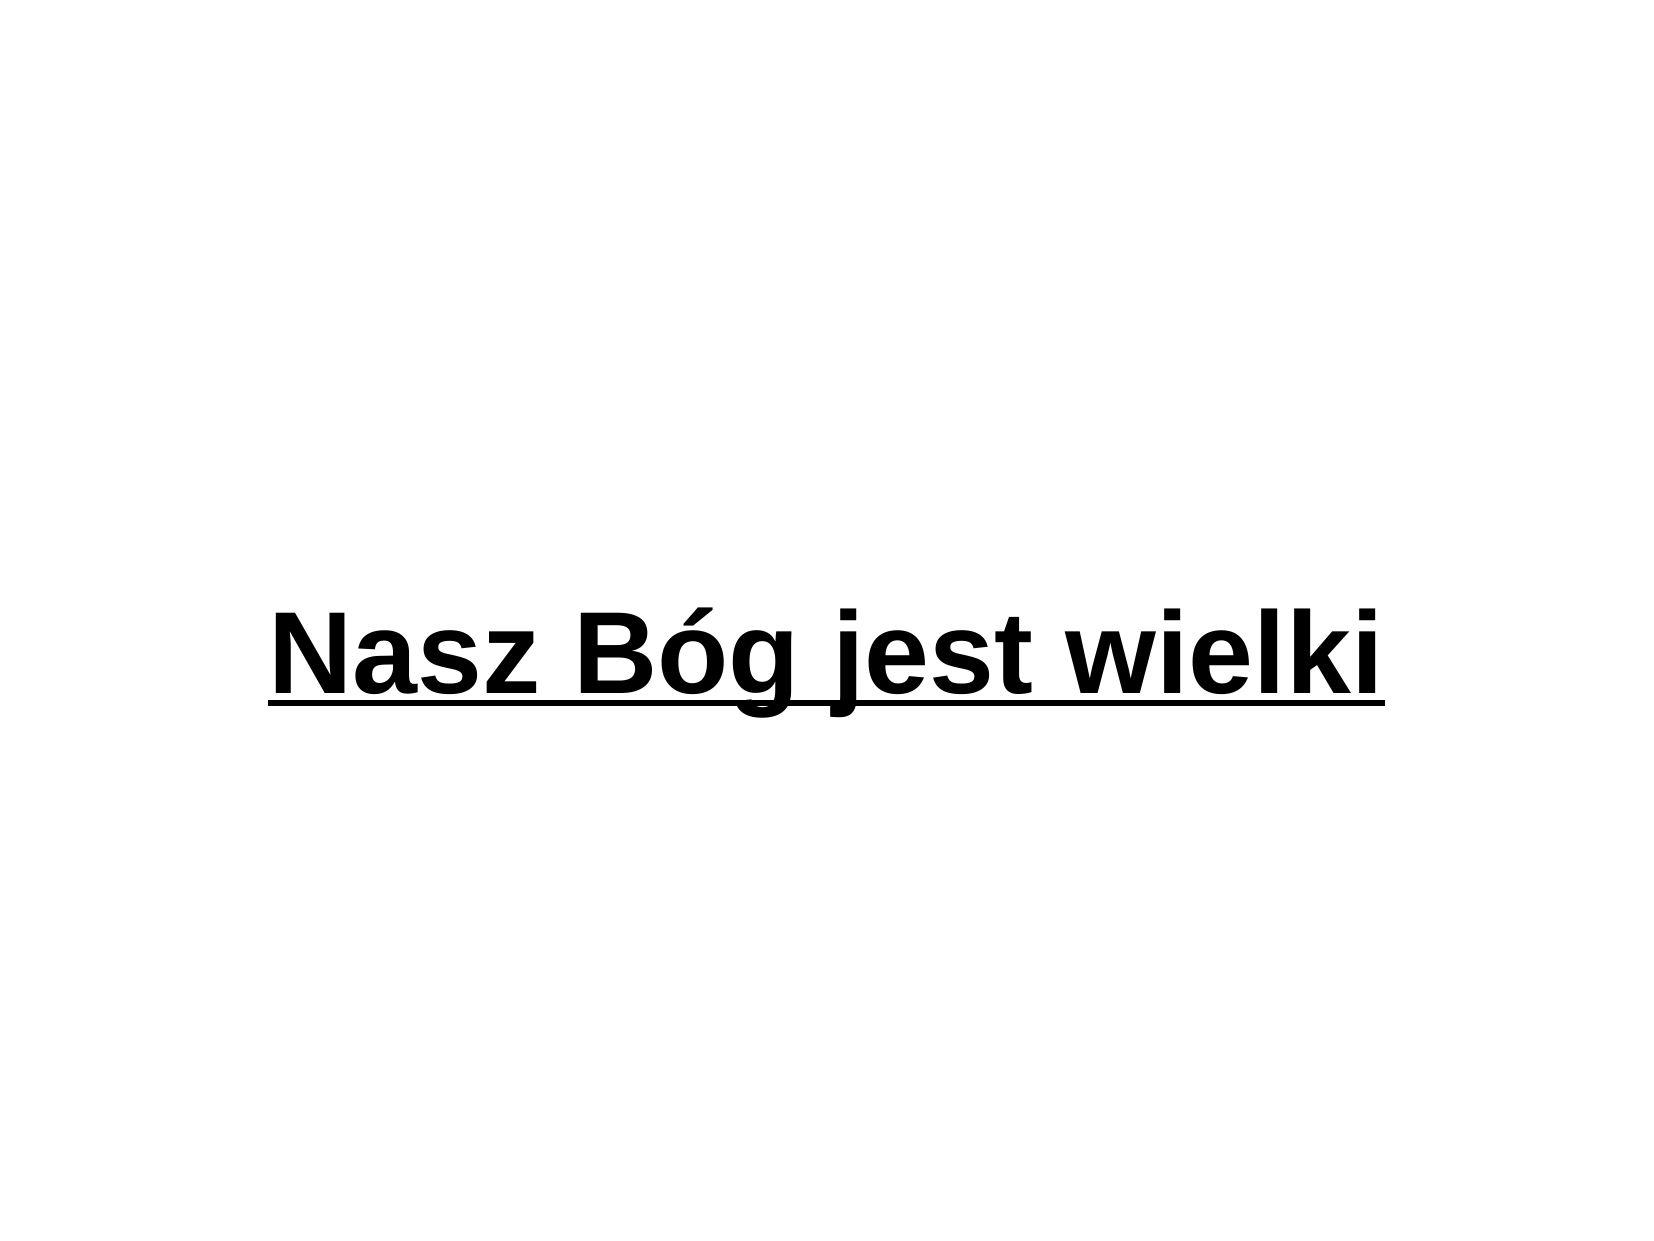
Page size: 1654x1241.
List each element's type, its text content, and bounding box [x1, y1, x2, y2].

subtitle Nasz Bóg jest wielki [0, 0, 1654, 1241]
